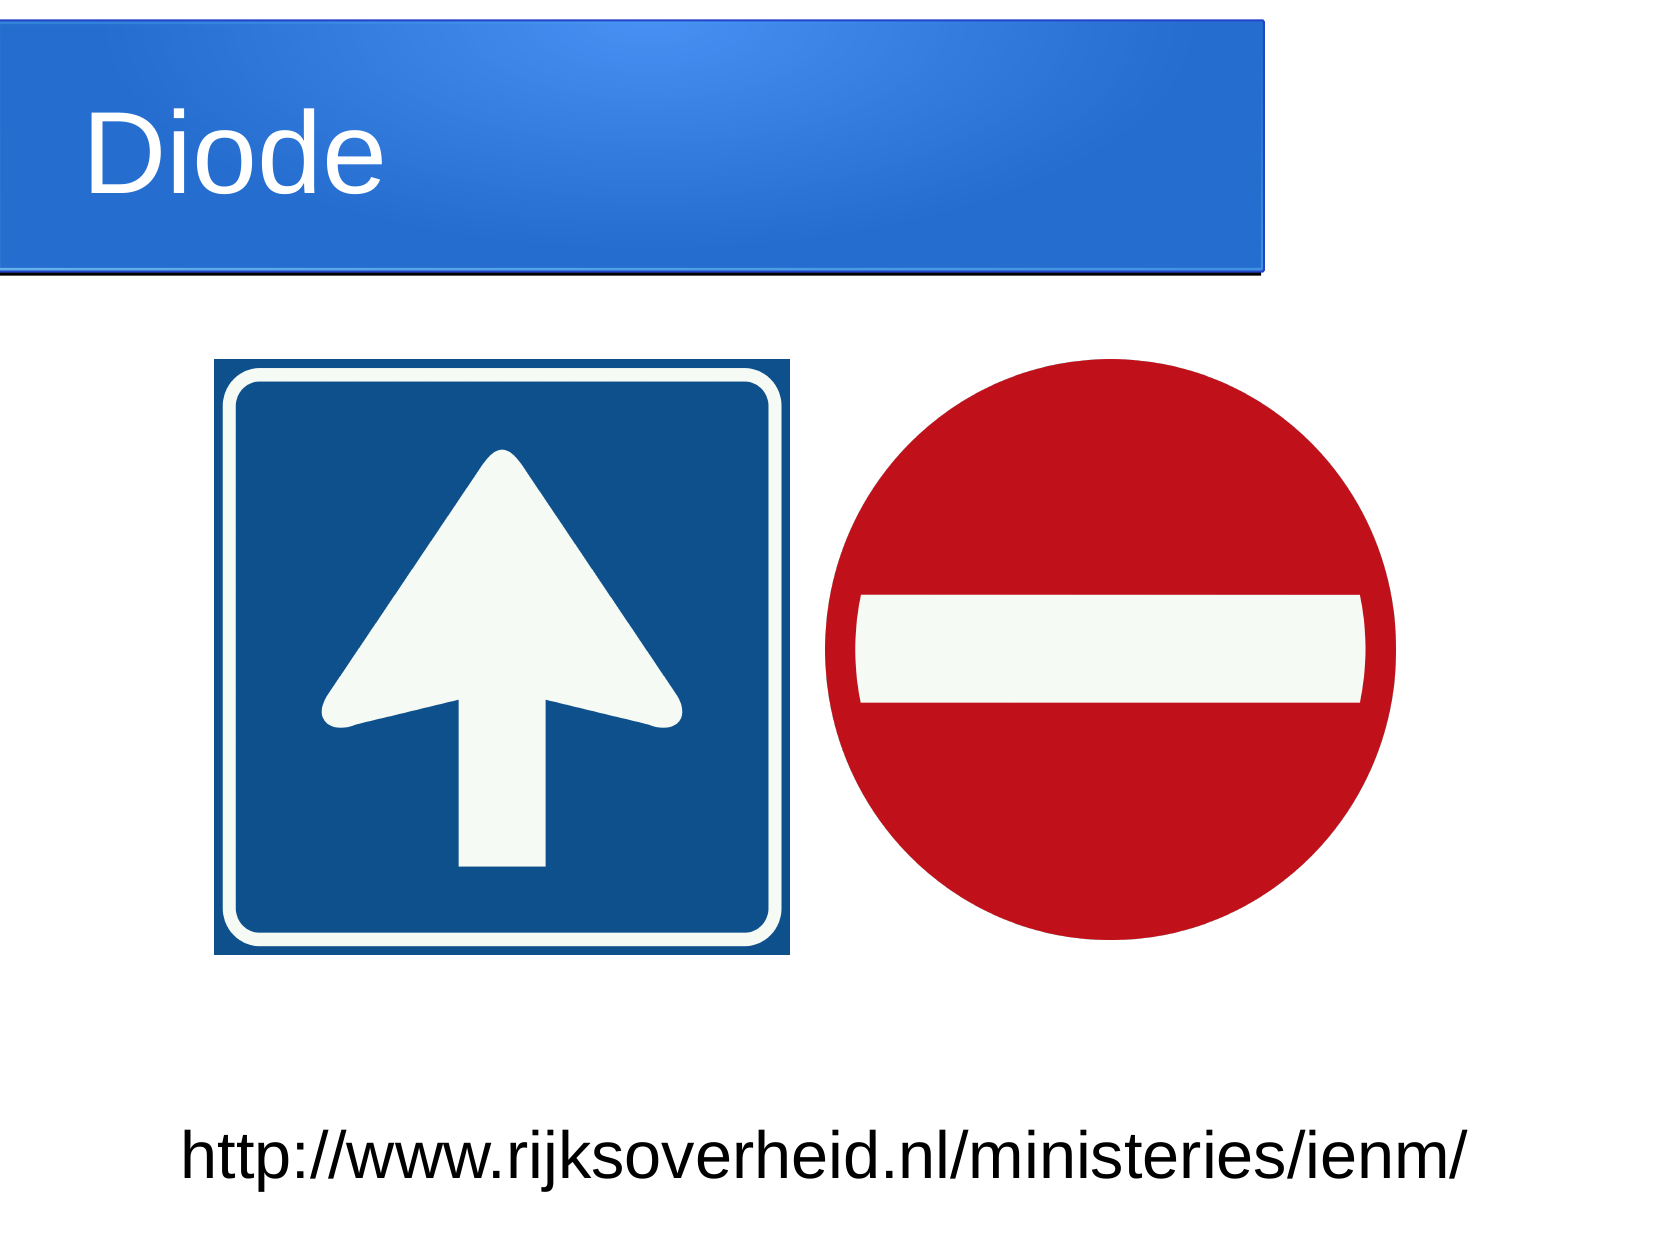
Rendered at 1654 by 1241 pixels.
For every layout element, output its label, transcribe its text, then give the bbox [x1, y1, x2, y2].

picture [825, 359, 1396, 940]
subtitle http://www.rijksoverheid.nl/ministeries/ienm/ [30, 1095, 1621, 1216]
title Diode [82, 49, 1250, 257]
picture [214, 359, 790, 955]
